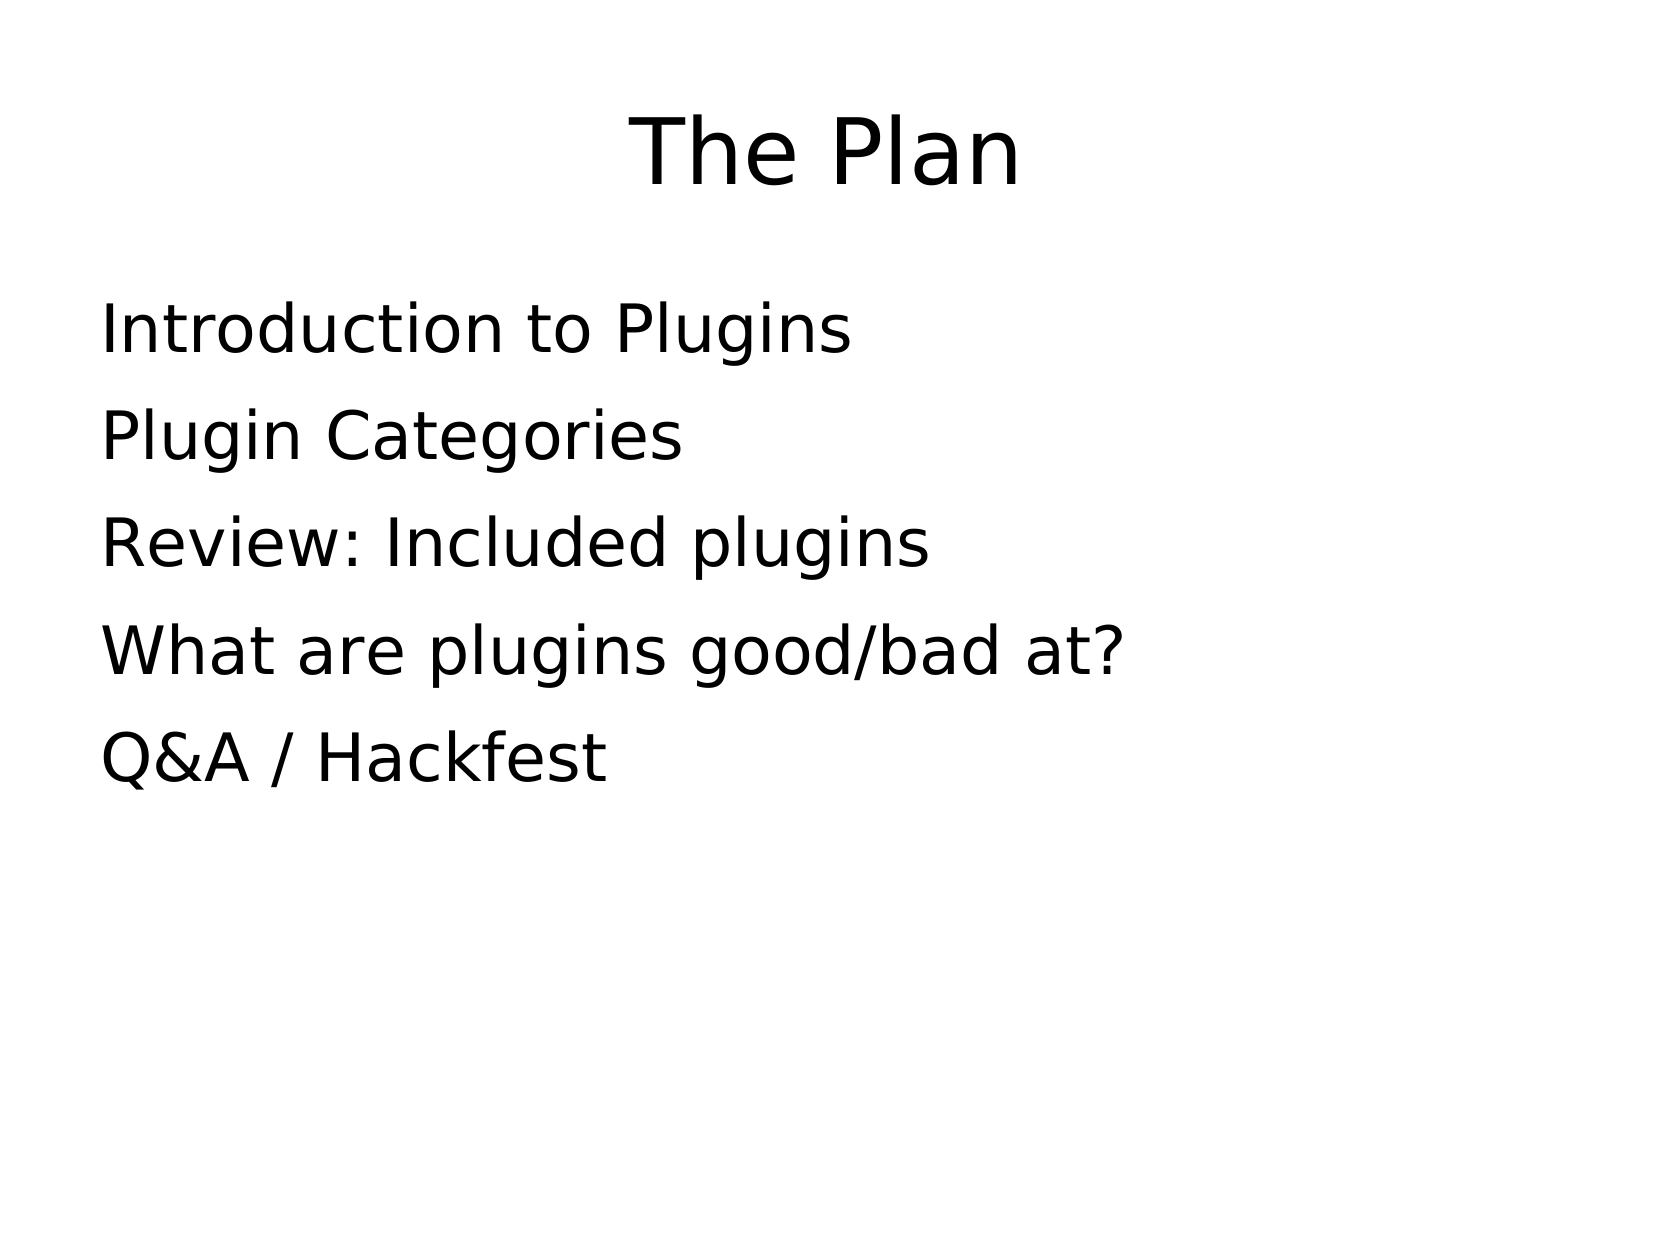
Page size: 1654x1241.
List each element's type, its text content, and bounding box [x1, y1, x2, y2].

list Introduction to Plugins Plugin Categories Review: Included plugins What are plugins good/bad at? Q&A / Hackfest [82, 290, 1571, 1094]
title The Plan [82, 49, 1571, 257]
